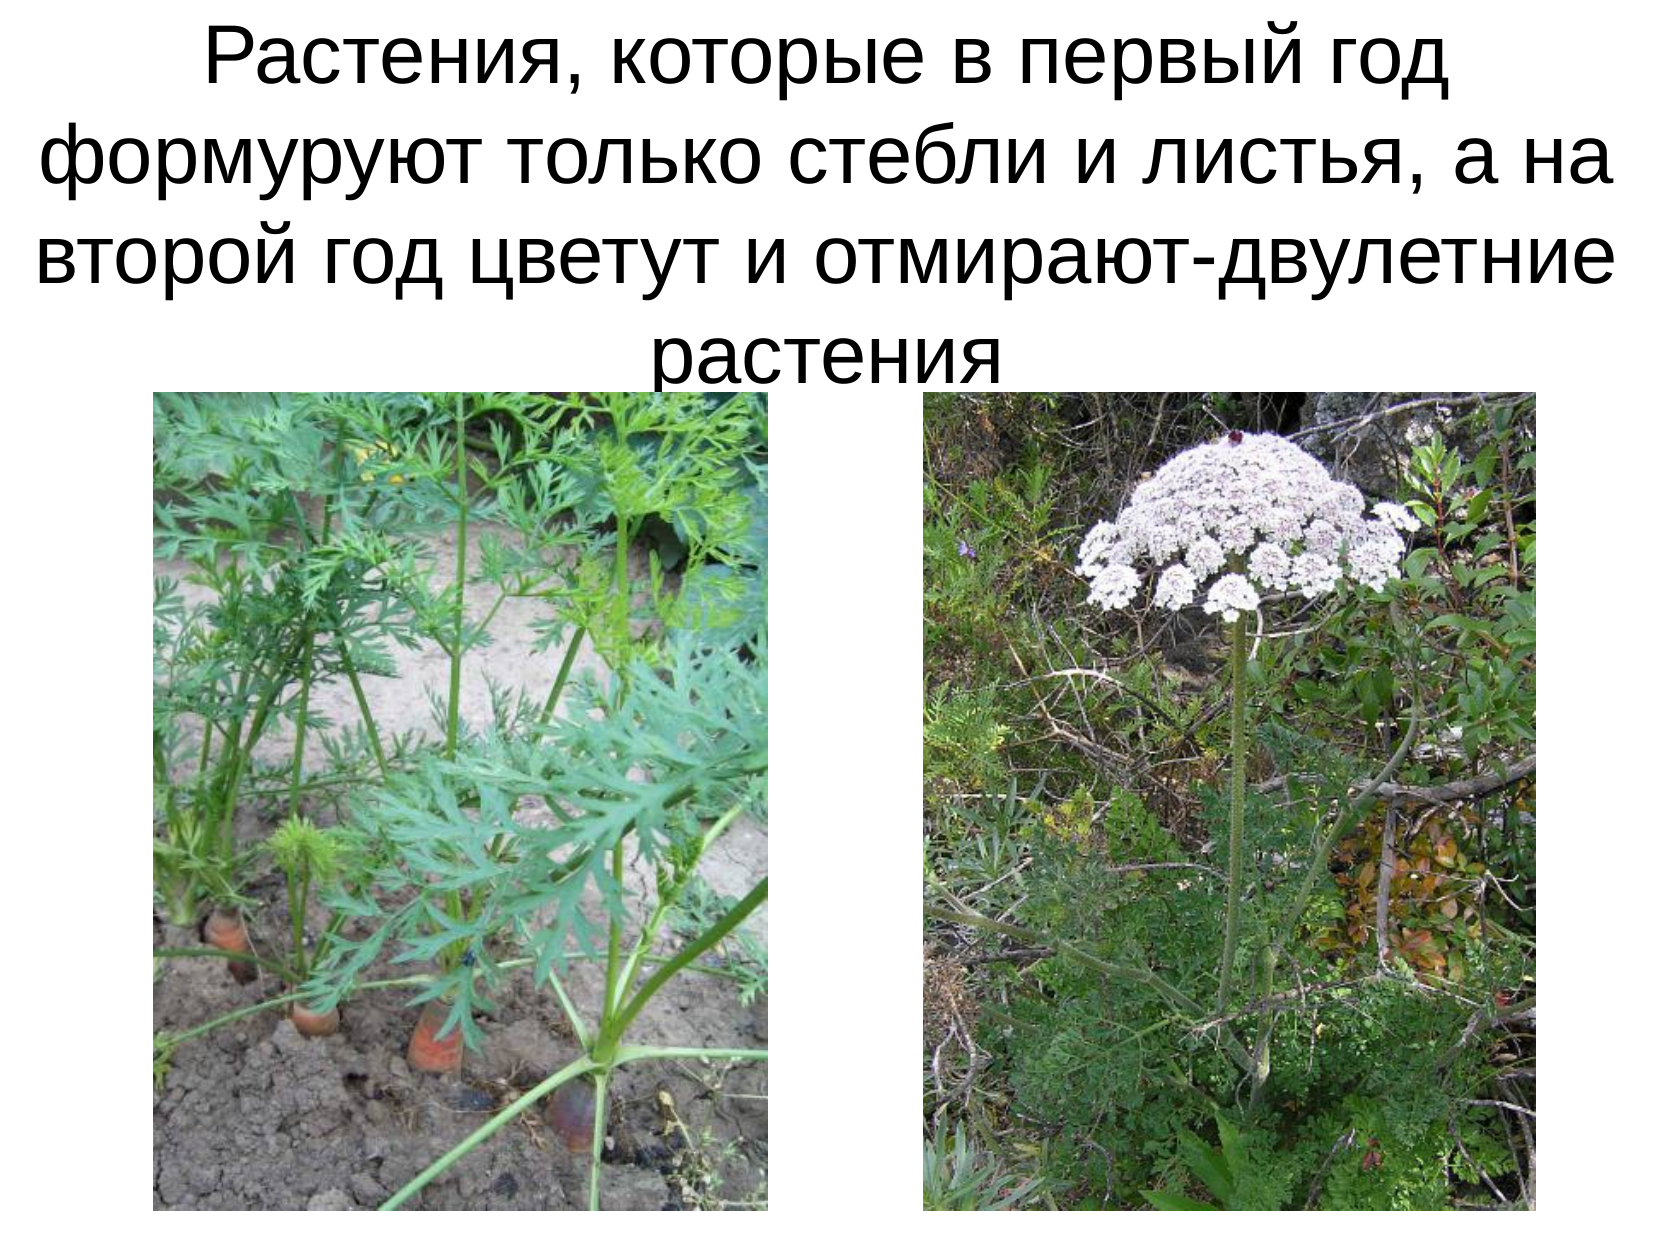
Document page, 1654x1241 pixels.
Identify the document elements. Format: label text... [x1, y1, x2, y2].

picture [923, 392, 1536, 1211]
picture [153, 392, 768, 1211]
title Растения, которые в первый год формуруют только стебли и листья, а на второй год цветут и отмирают-двулетние растения [29, 0, 1625, 384]
